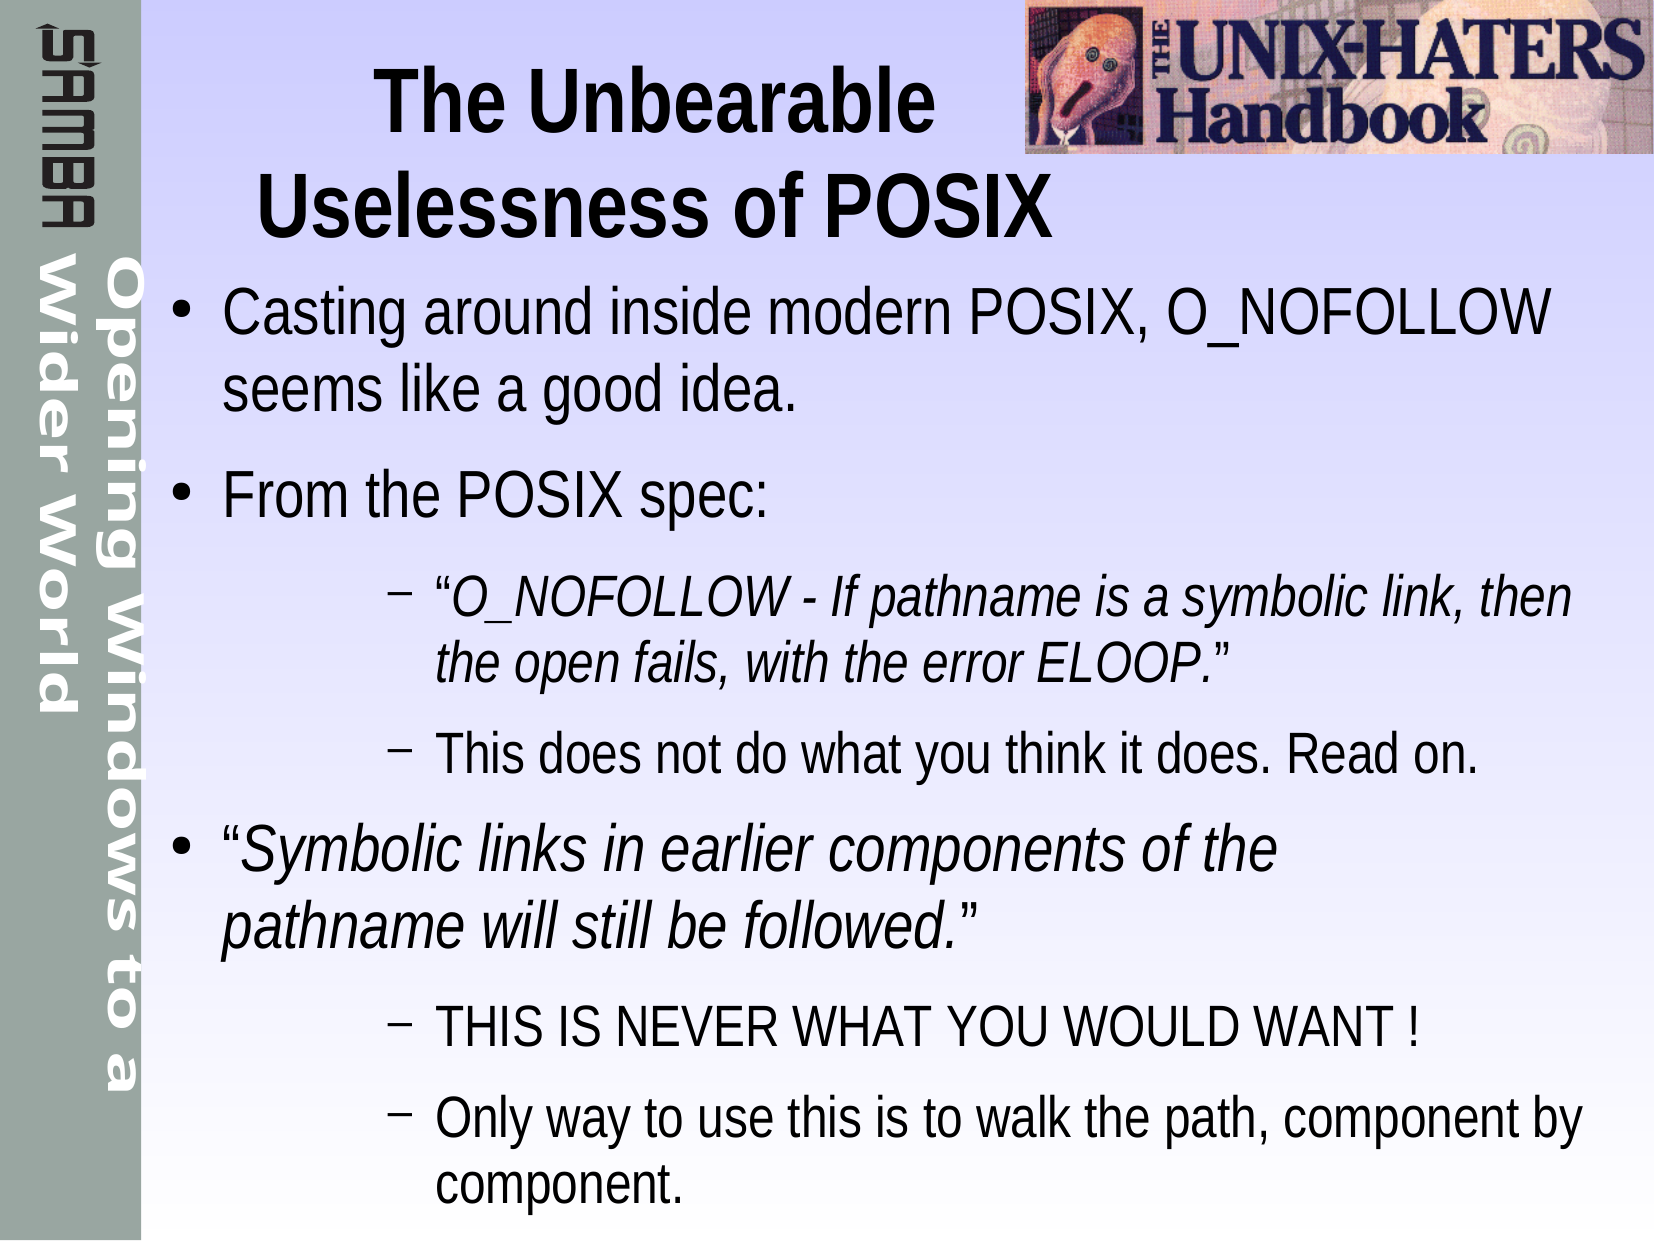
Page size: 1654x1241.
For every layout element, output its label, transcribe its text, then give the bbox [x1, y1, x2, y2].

title The Unbearable Uselessness of POSIX [188, 46, 1123, 258]
list Casting around inside modern POSIX, O_NOFOLLOW seems like a good idea. From the POSIX spec: “O_NOFOLLOW - If pathname is a symbolic link, then the open fails, with the error ELOOP.” This does not do what you think it does. Read on. “Symbolic links in earlier components of the pathname will still be followed.” THIS IS NEVER WHAT YOU WOULD WANT ! Only way to use this is to walk the path, component by component. [151, 272, 1643, 1218]
picture [1025, 0, 1654, 154]
